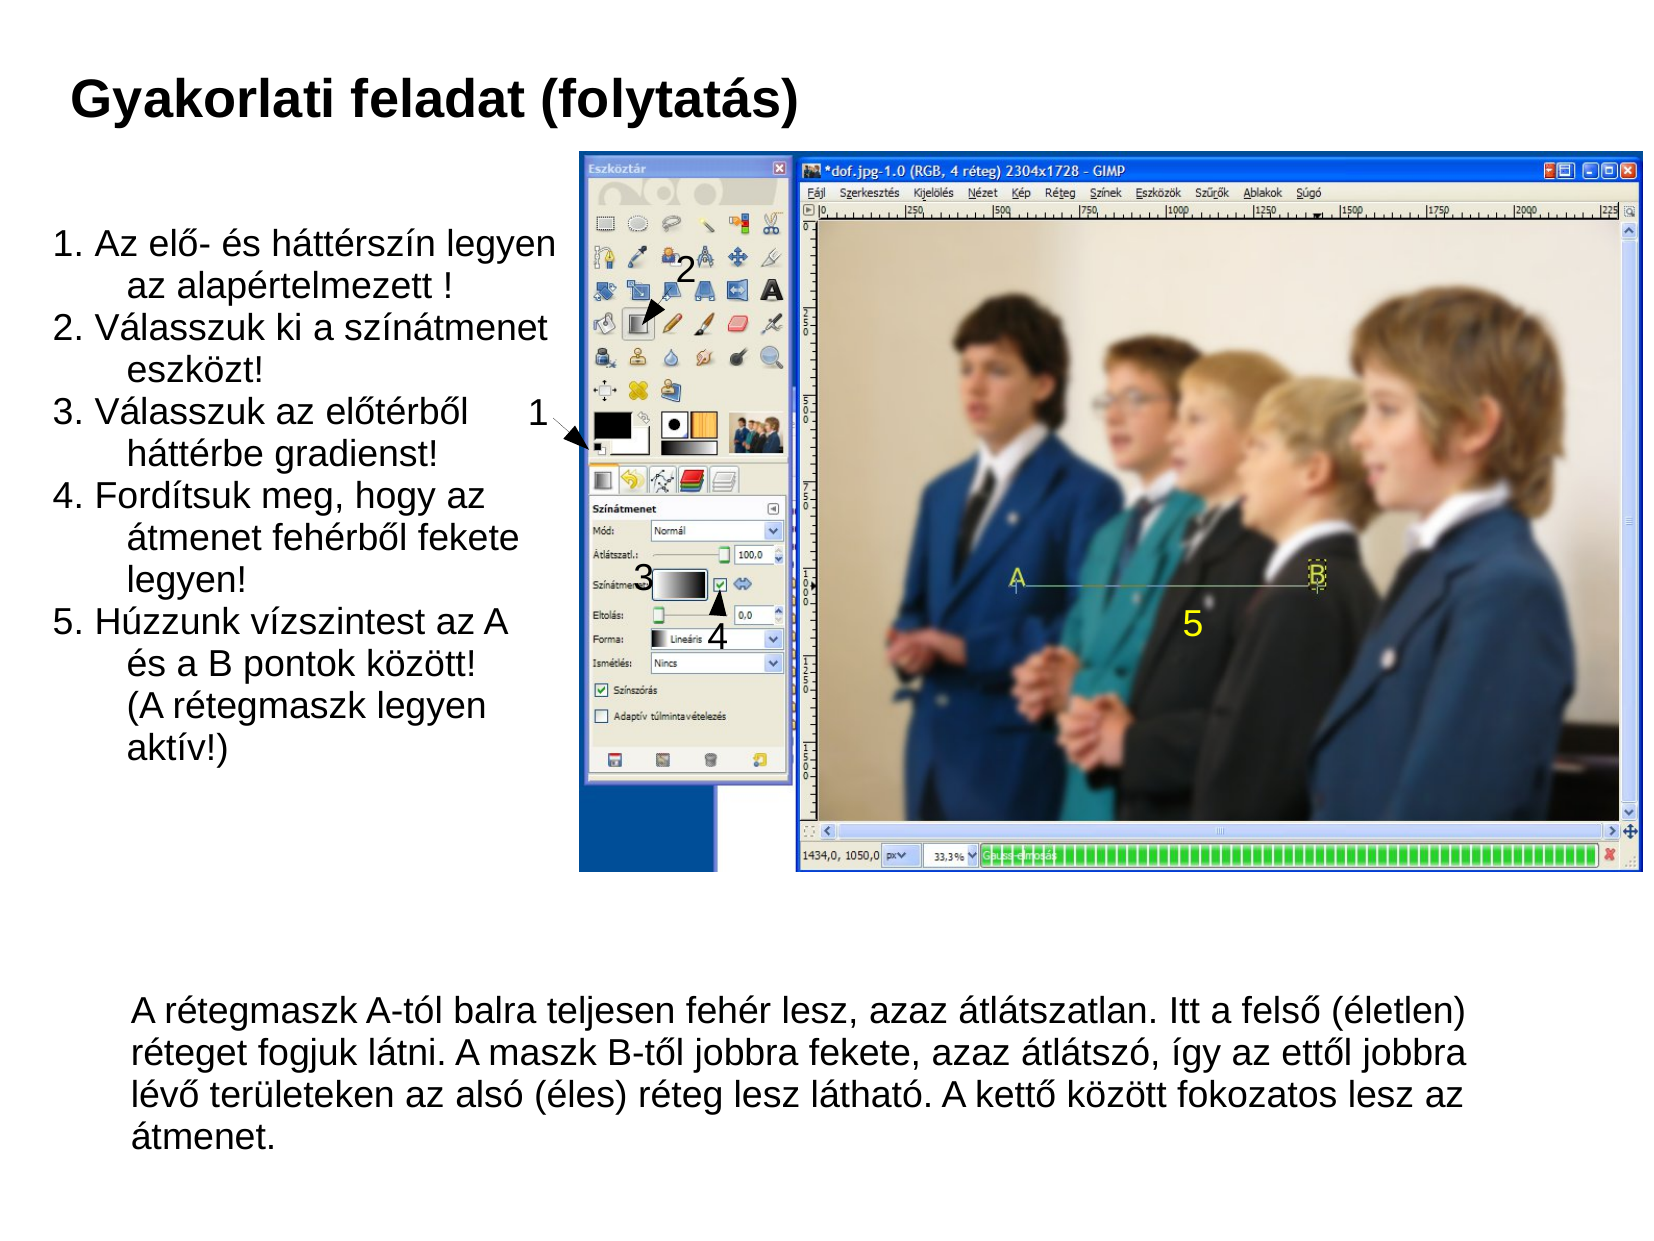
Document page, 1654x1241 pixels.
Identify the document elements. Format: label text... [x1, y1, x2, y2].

text_box Gyakorlati feladat (folytatás) [56, 61, 815, 139]
text_box 2 [660, 240, 712, 298]
text_box 1 [513, 384, 564, 442]
text_box A rétegmaszk A-tól balra teljesen fehér lesz, azaz átlátszatlan. Itt a felső (életlen) réteget fogjuk látni. A maszk B-től jobbra fekete, azaz átlátszó, így az ettől jobbra lévő területeken az alsó (éles) réteg lesz látható. A kettő között fokozatos lesz az átmenet. [116, 981, 1483, 1165]
text_box 3 [618, 548, 670, 606]
text_box Az elő- és háttérszín legyen az alapértelmezett ! Válasszuk ki a színátmenet eszközt! Válasszuk az előtérből háttérbe gradienst! Fordítsuk meg, hogy az átmenet fehérből fekete legyen! Húzzunk vízszintest az A és a B pontok között! (A rétegmaszk legyen aktív!) [38, 215, 569, 777]
text_box 5 [1167, 595, 1219, 653]
text_box 4 [692, 608, 743, 665]
picture [579, 151, 1643, 872]
